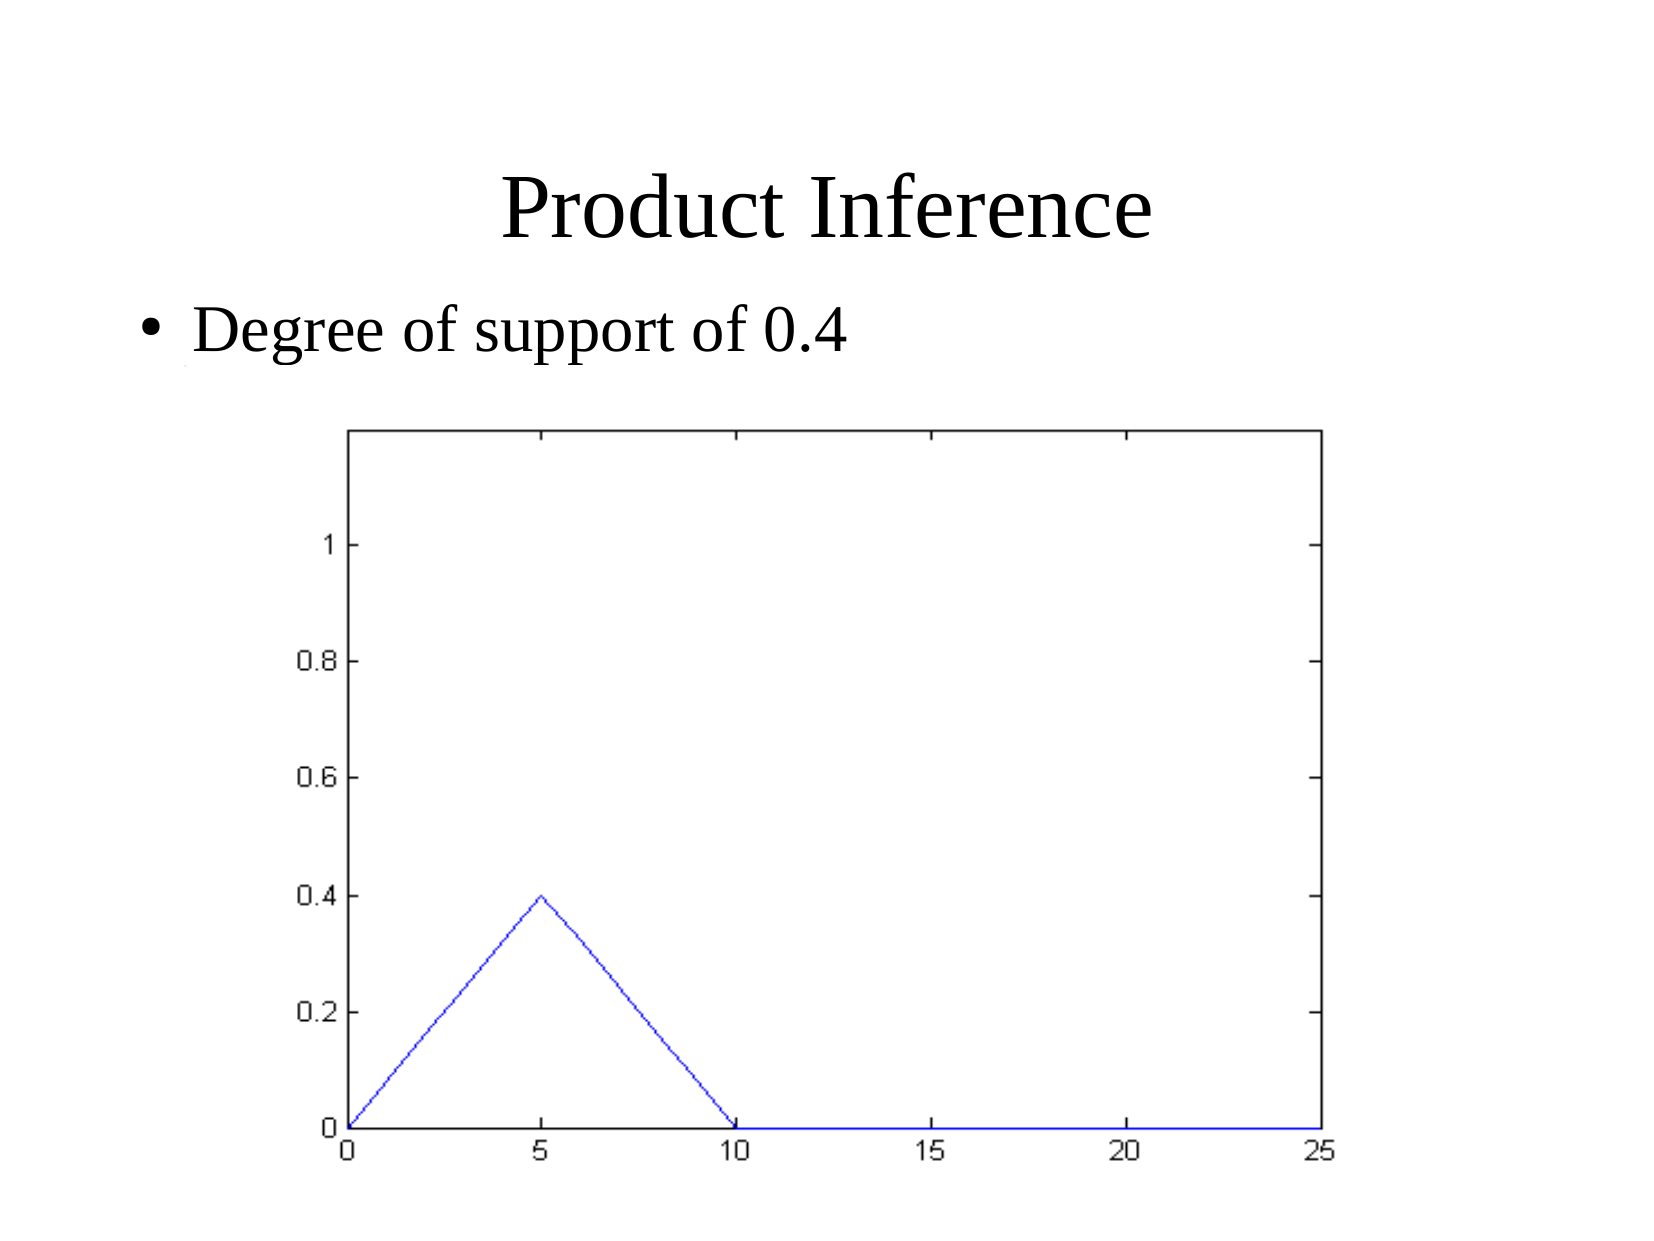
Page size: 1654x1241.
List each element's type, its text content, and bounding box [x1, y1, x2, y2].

list Degree of support of 0.4 [121, 291, 1534, 366]
chart [184, 365, 1440, 1222]
title Product Inference [121, 102, 1534, 291]
